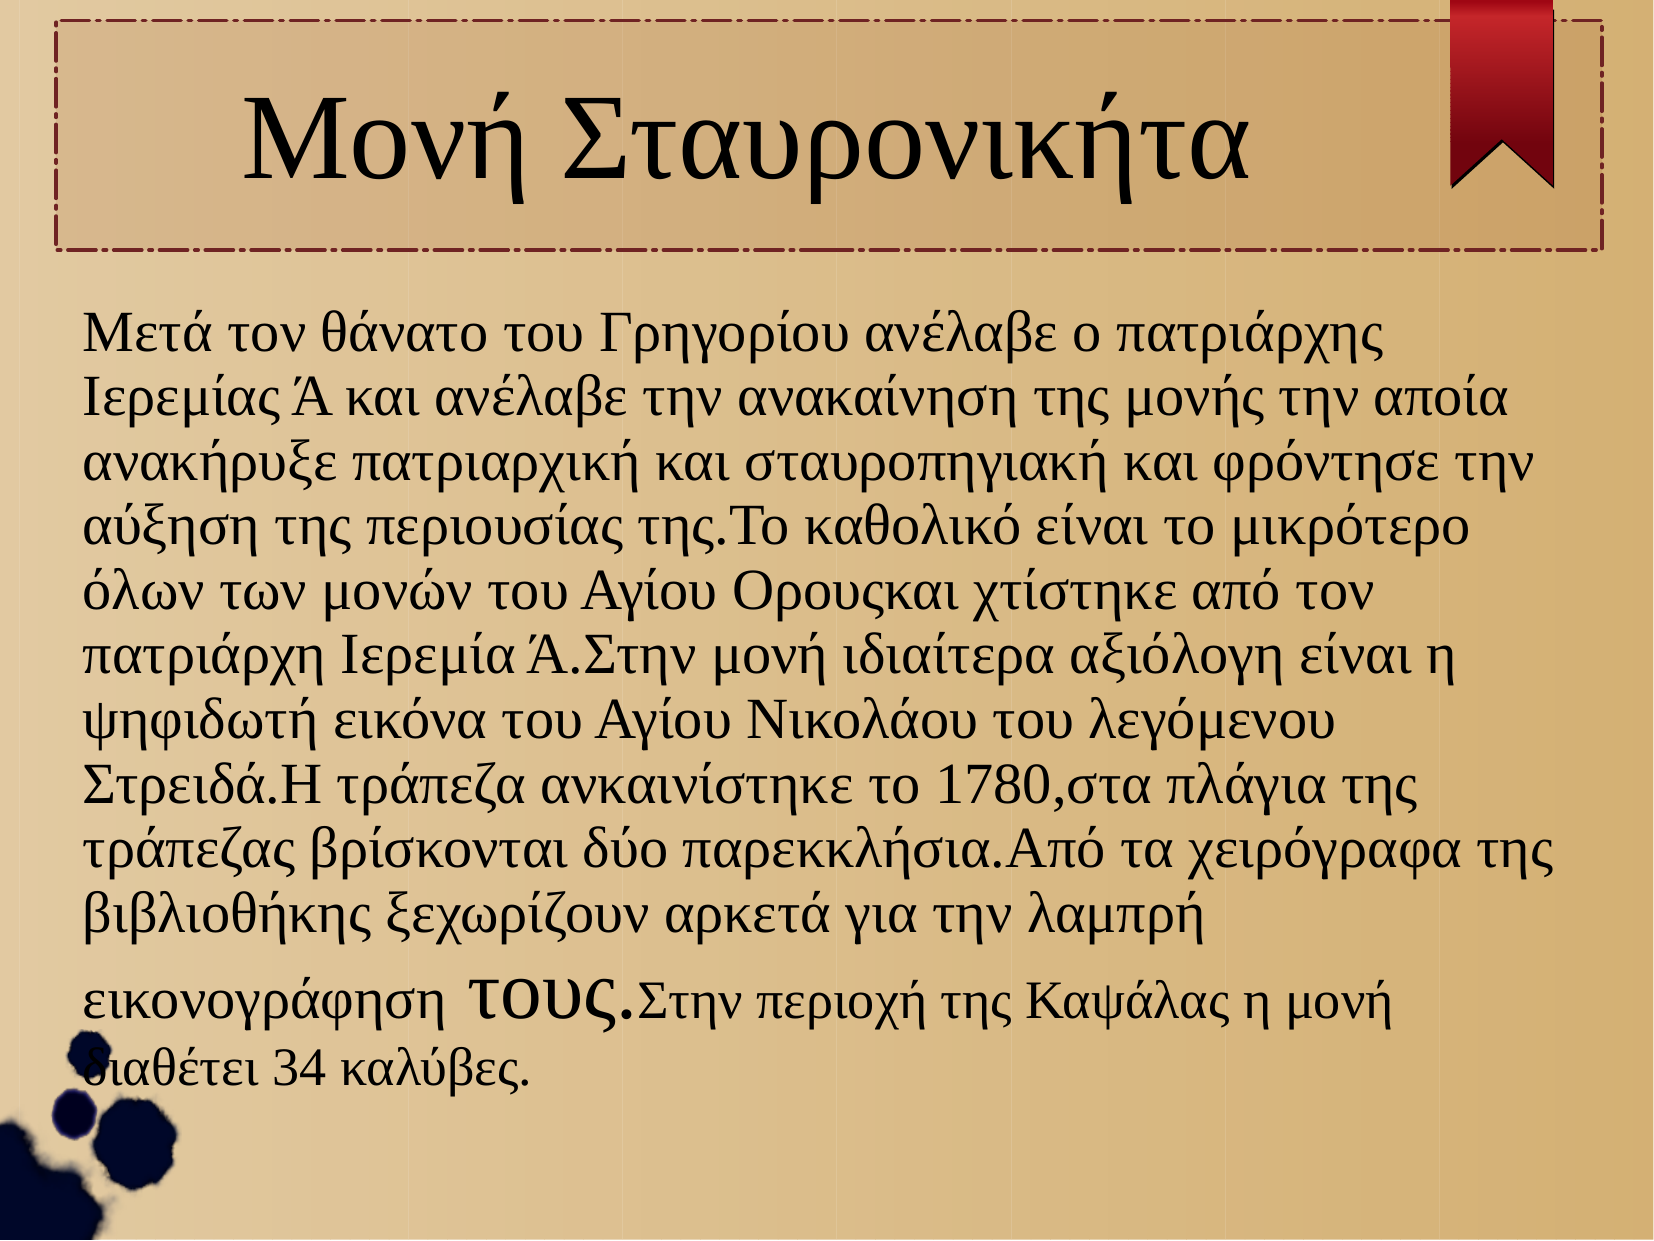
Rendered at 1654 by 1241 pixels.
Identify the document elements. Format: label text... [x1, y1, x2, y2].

list Μετά τον θάνατο του Γρηγορίου ανέλαβε ο πατριάρχης Ιερεμίας Ά και ανέλαβε την ανακαίνηση της μονής την αποία ανακήρυξε πατριαρχική και σταυροπηγιακή και φρόντησε την αύξηση της περιουσίας της.Το καθολικό είναι το μικρότερο όλων των μονών του Αγίου Ορουςκαι χτίστηκε από τον πατριάρχη Ιερεμία Ά.Στην μονή ιδιαίτερα αξιόλογη είναι η ψηφιδωτή εικόνα του Αγίου Νικολάου του λεγόμενου Στρειδά.Η τράπεζα ανκαινίστηκε το 1780,στα πλάγια της τράπεζας βρίσκονται δύο παρεκκλήσια.Από τα χειρόγραφα της βιβλιοθήκης ξεχωρίζουν αρκετά για την λαμπρή εικονογράφηση τους.Στην περιοχή της Καψάλας η μονή διαθέτει 34 καλύβες. [82, 299, 1571, 1019]
title Μονή Σταυρονικήτα [82, 47, 1412, 229]
